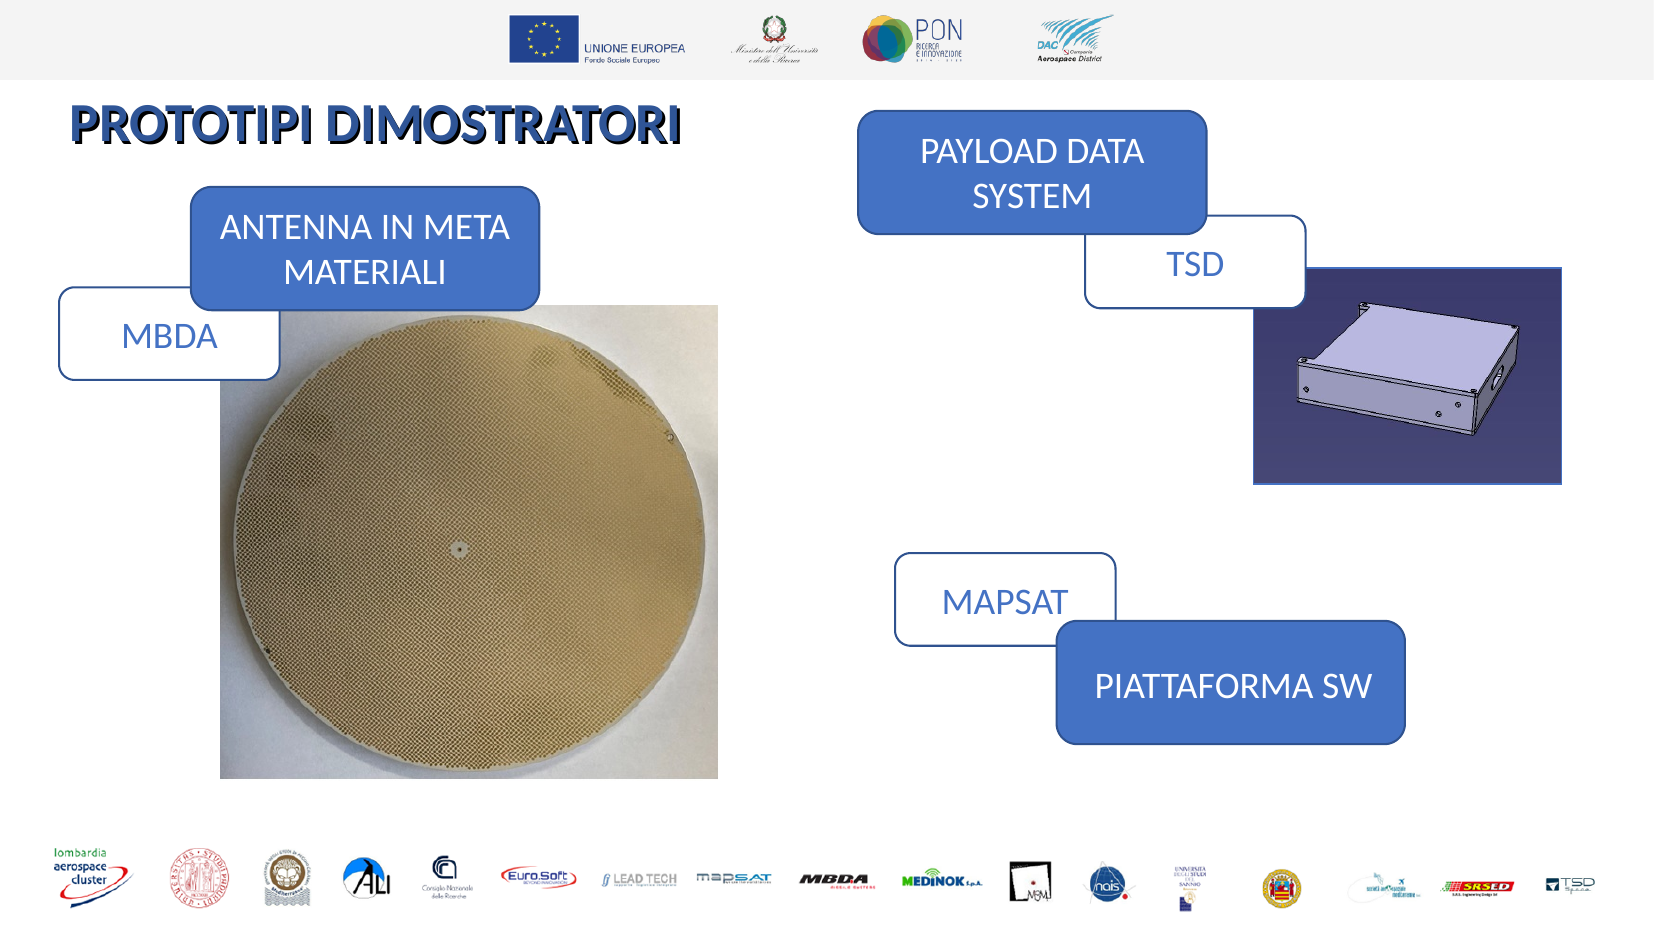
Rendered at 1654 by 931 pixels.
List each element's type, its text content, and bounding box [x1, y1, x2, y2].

text_box TSD [1085, 215, 1306, 309]
text_box PAYLOAD DATA SYSTEM [858, 118, 1207, 225]
text_box [1056, 620, 1405, 745]
text_box PIATTAFORMA SW [1059, 653, 1408, 715]
text_box ANTENNA IN META MATERIALI [190, 194, 540, 301]
text_box PROTOTIPI DIMOSTRATORI [54, 79, 1392, 162]
picture [54, 848, 1595, 931]
text_box MAPSAT [895, 553, 1116, 646]
picture [220, 305, 719, 781]
text_box [861, 225, 1204, 235]
text_box [863, 110, 1202, 118]
text_box [195, 186, 535, 194]
picture [1254, 268, 1561, 484]
text_box [194, 301, 536, 311]
text_box MBDA [59, 287, 280, 380]
picture [0, 0, 1654, 80]
